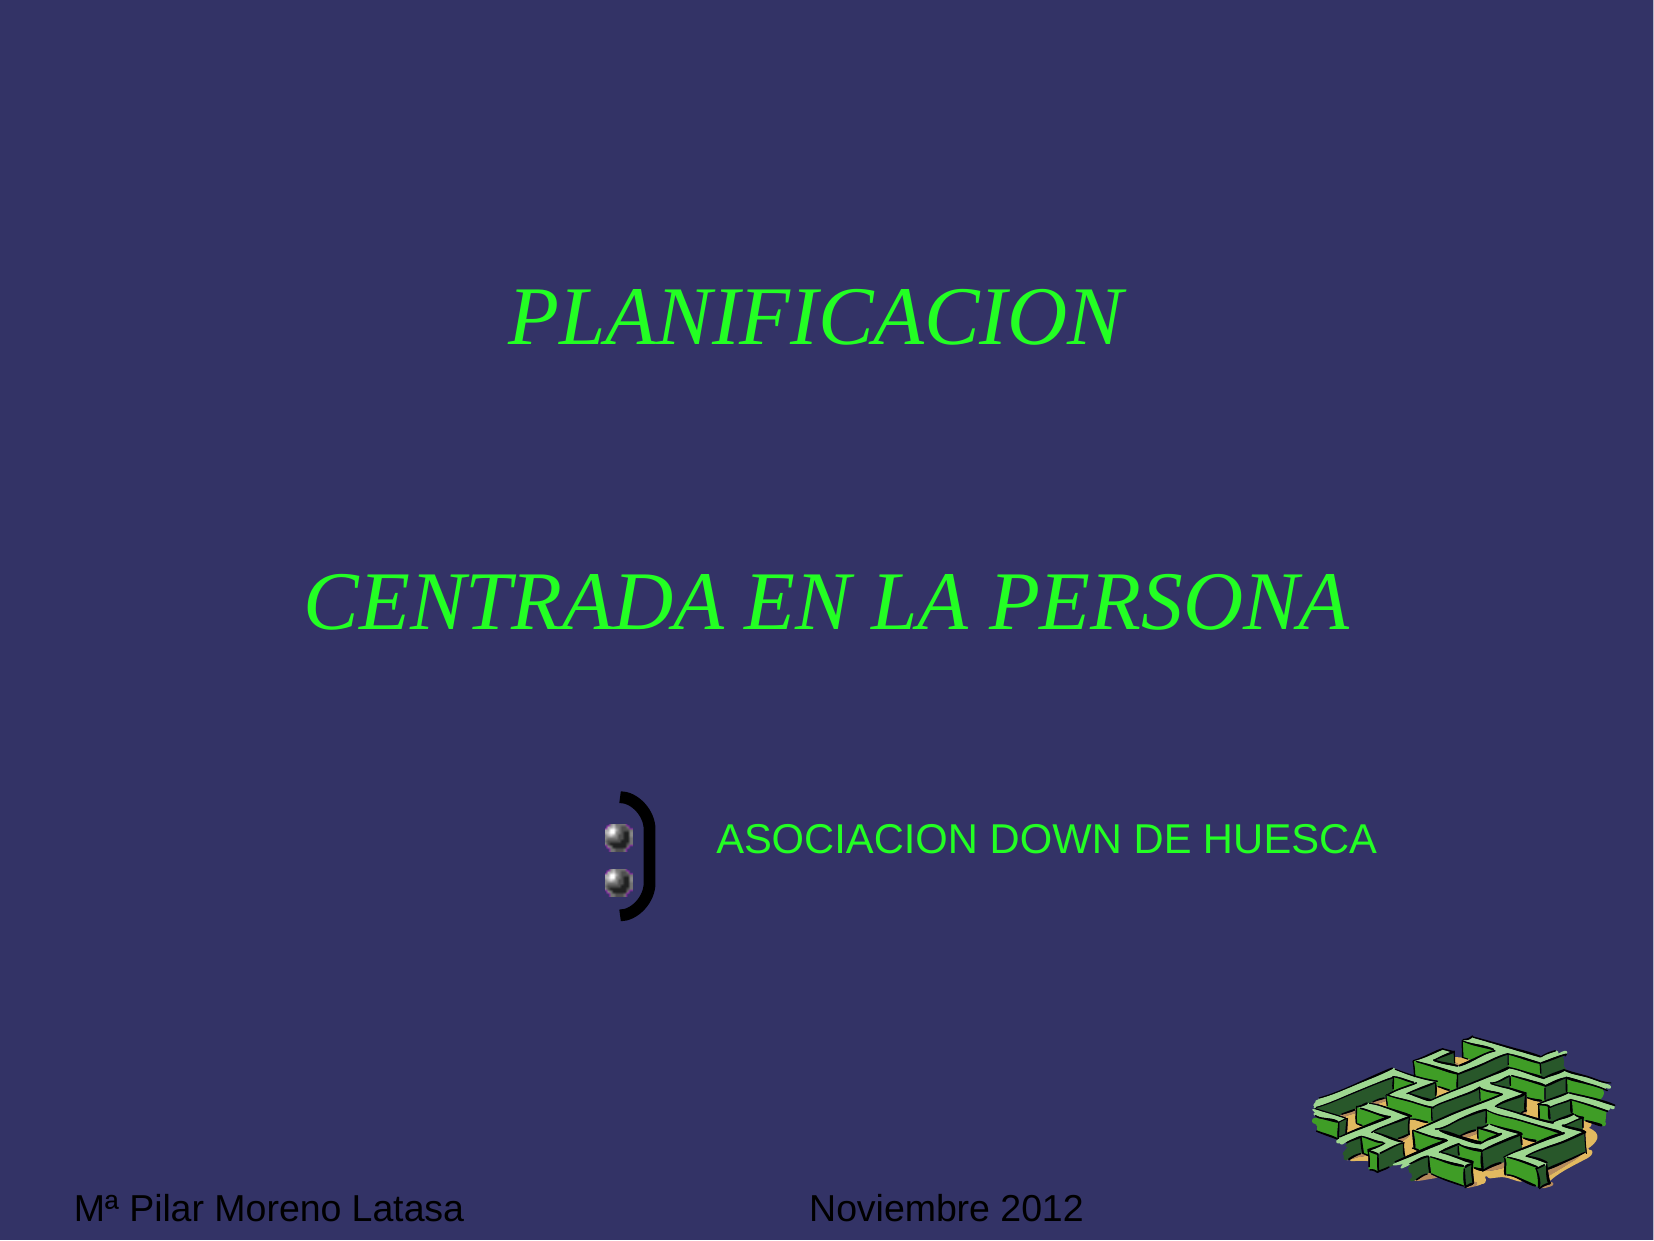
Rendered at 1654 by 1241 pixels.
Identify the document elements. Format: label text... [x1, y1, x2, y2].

text_box PLANIFICACION CENTRADA EN LA PERSONA [121, 26, 1532, 1137]
text_box Mª Pilar Moreno Latasa Noviembre 2012 [59, 1180, 1004, 1238]
picture [605, 824, 633, 852]
text_box ASOCIACION DOWN DE HUESCA [590, 767, 1438, 913]
picture [605, 869, 633, 897]
